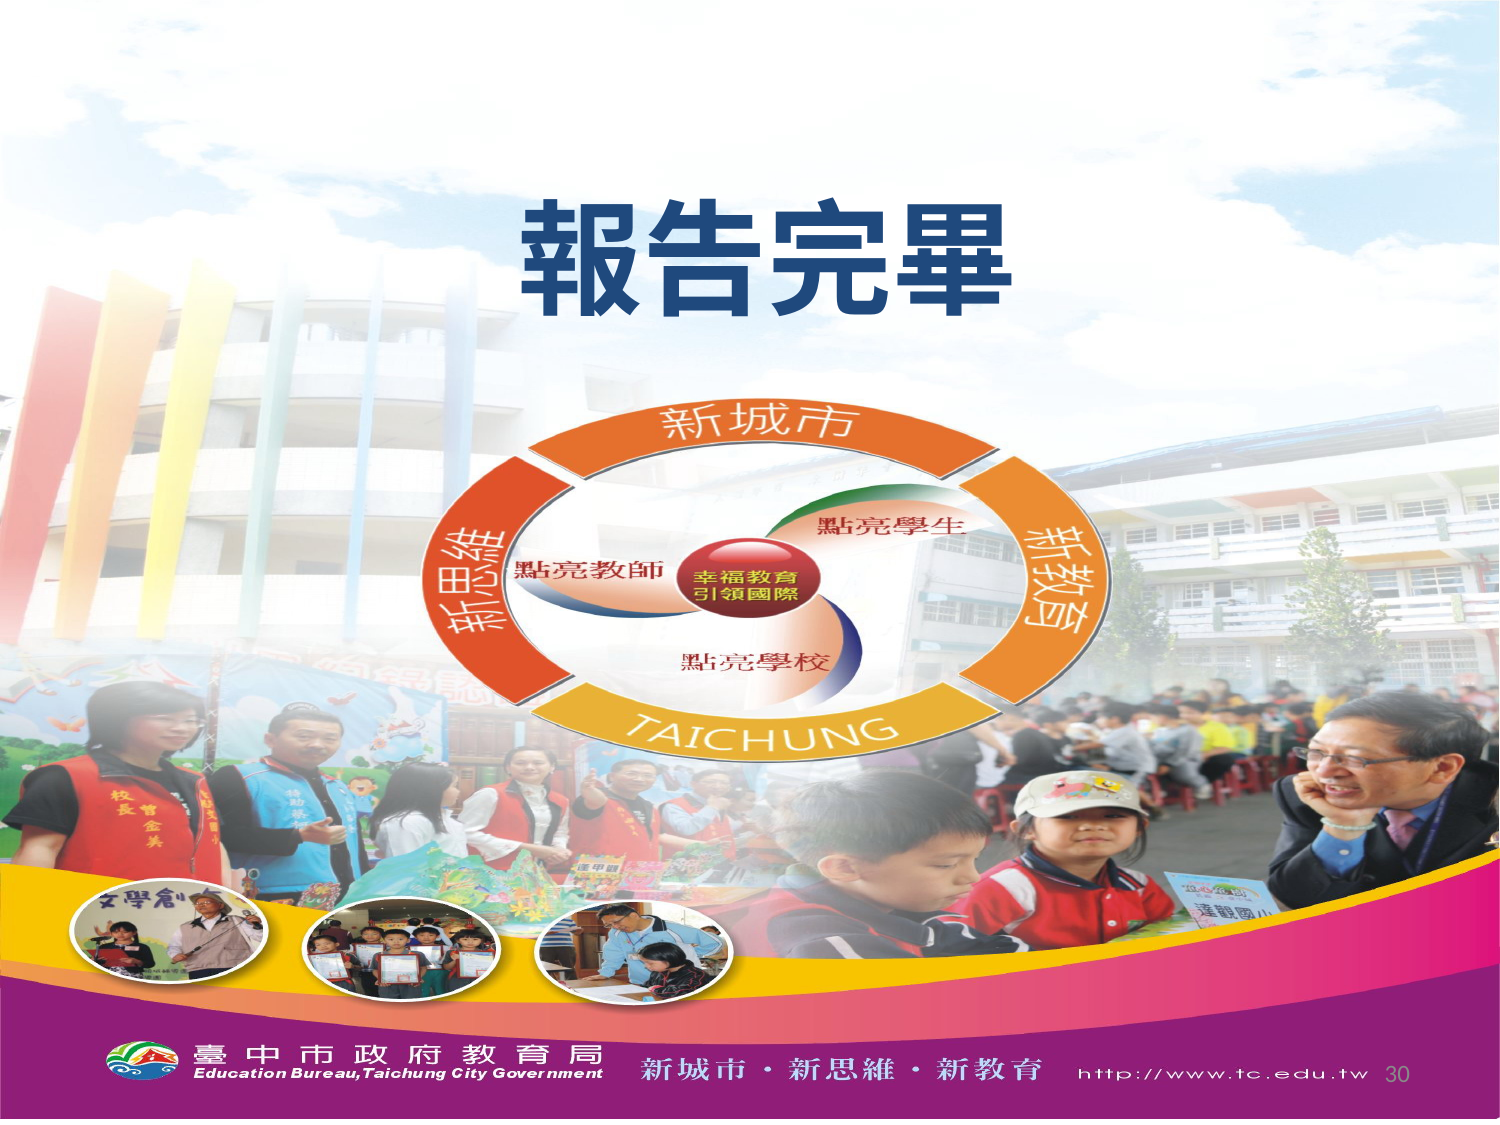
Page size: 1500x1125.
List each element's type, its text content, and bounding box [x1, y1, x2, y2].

text_box 報告完畢 [183, 172, 1353, 339]
picture [0, 0, 1500, 1119]
text_box <number> [1074, 1042, 1426, 1103]
